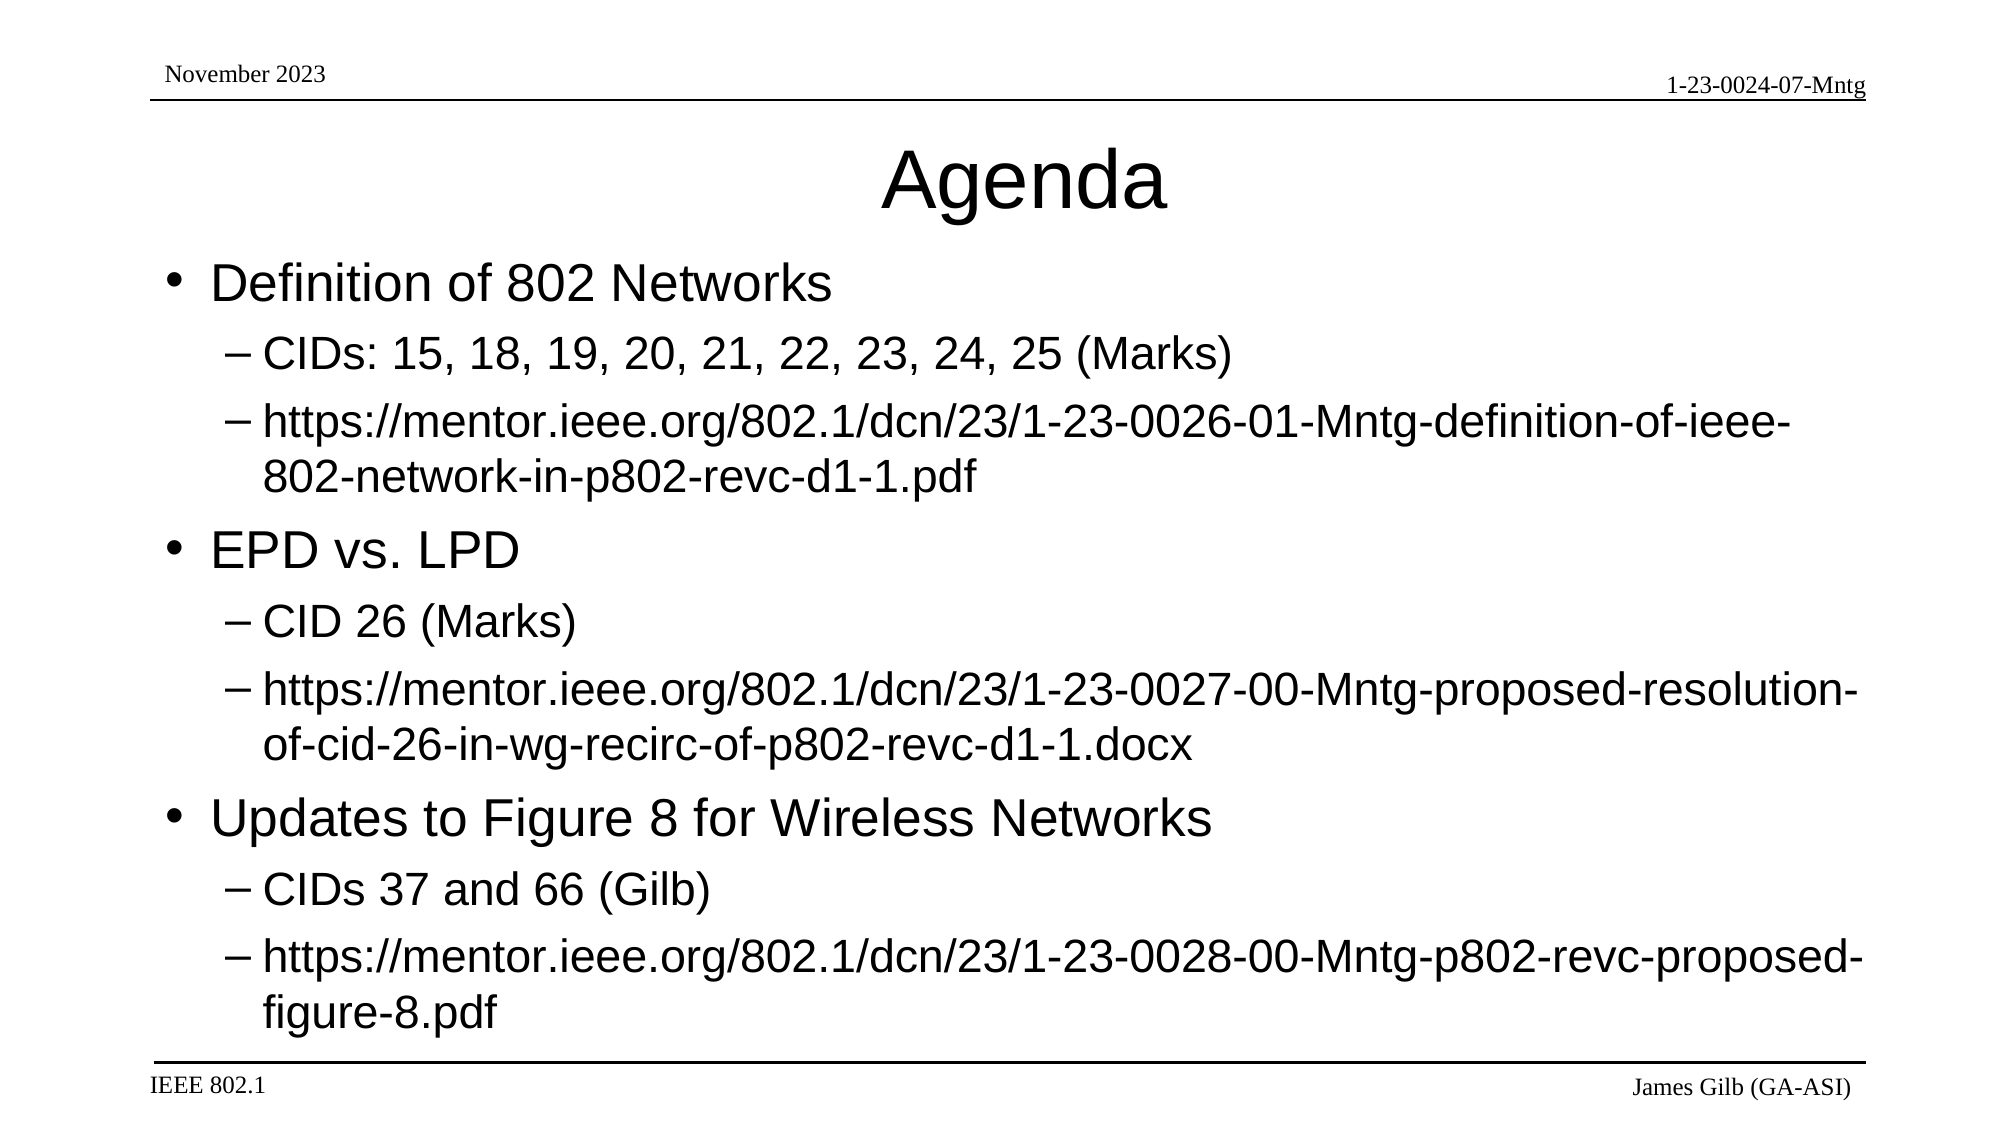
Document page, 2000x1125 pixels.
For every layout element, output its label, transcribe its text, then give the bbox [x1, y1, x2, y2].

title Agenda [149, 112, 1900, 238]
list Definition of 802 Networks CIDs: 15, 18, 19, 20, 21, 22, 23, 24, 25 (Marks) https://mentor.ieee.org/802.1/dcn/23/1-23-0026-01-Mntg-definition-of-ieee-802-network-in-p802-revc-d1-1.pdf EPD vs. LPD CID 26 (Marks) https://mentor.ieee.org/802.1/dcn/23/1-23-0027-00-Mntg-proposed-resolution-of-cid-26-in-wg-recirc-of-p802-revc-d1-1.docx Updates to Figure 8 for Wireless Networks CIDs 37 and 66 (Gilb) https://mentor.ieee.org/802.1/dcn/23/1-23-0028-00-Mntg-p802-revc-proposed-figure-8.pdf [149, 239, 1900, 1051]
